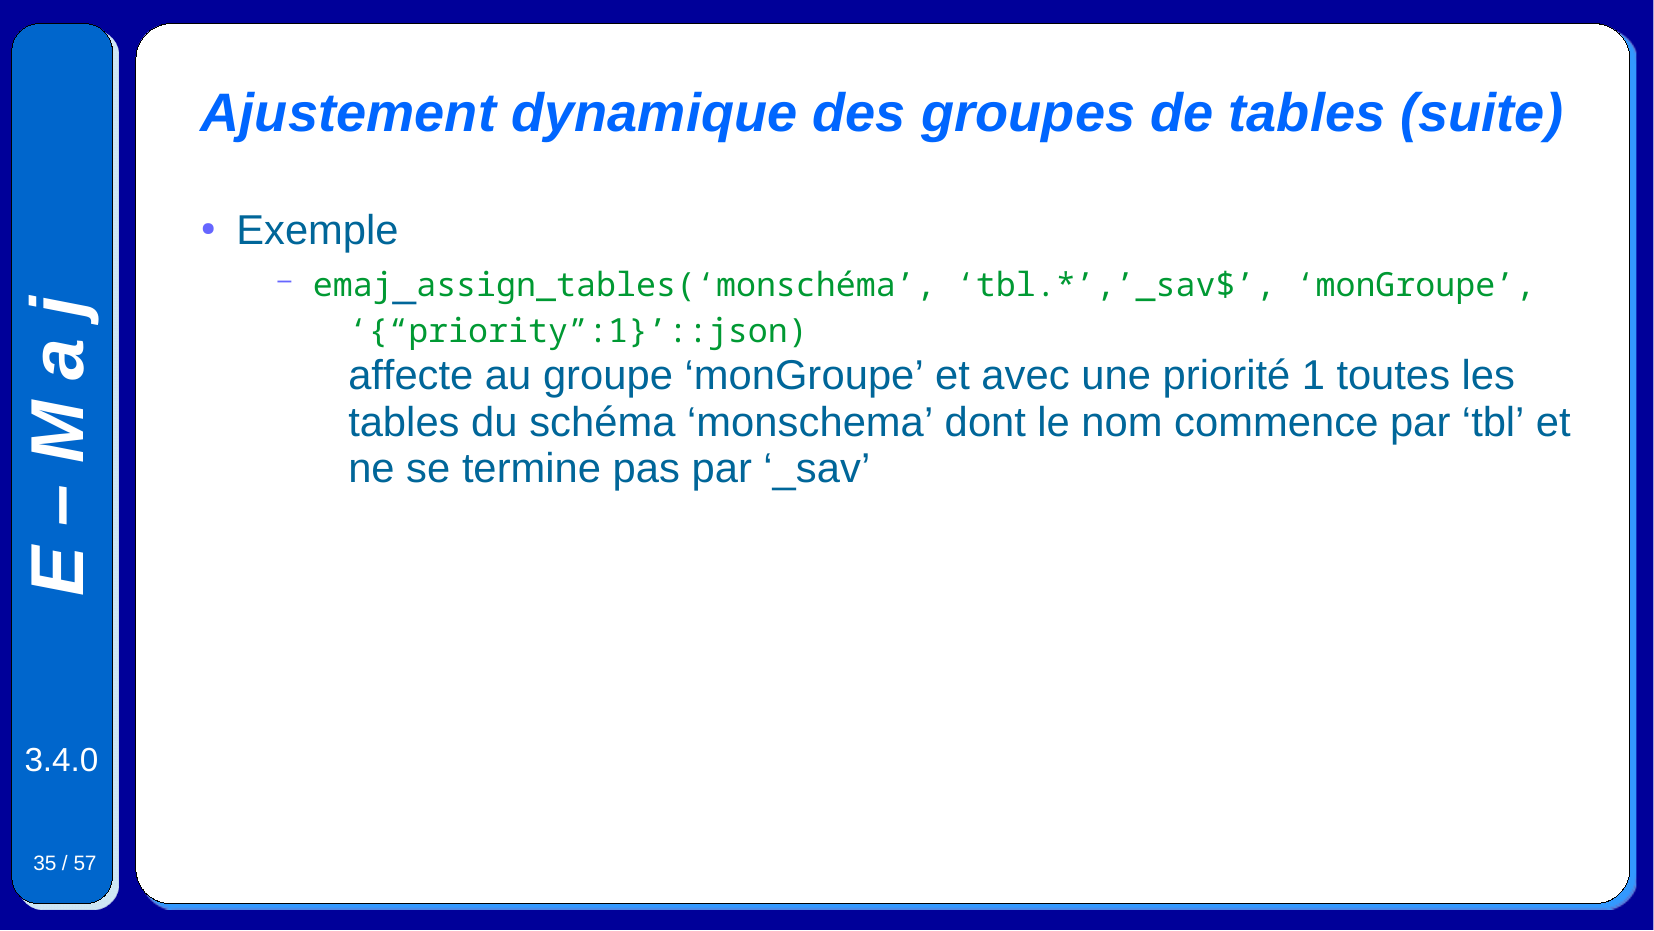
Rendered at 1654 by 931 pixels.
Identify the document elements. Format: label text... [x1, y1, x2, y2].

list Exemple emaj_assign_tables(‘monschéma’, ‘tbl.*’,’_sav$’, ‘monGroupe’, ‘{“priority”:1}’::json) affecte au groupe ‘monGroupe’ et avec une priorité 1 toutes les tables du schéma ‘monschema’ dont le nom commence par ‘tbl’ et ne se termine pas par ‘_sav’ [177, 206, 1587, 829]
title Ajustement dynamique des groupes de tables (suite) [200, 34, 1575, 191]
